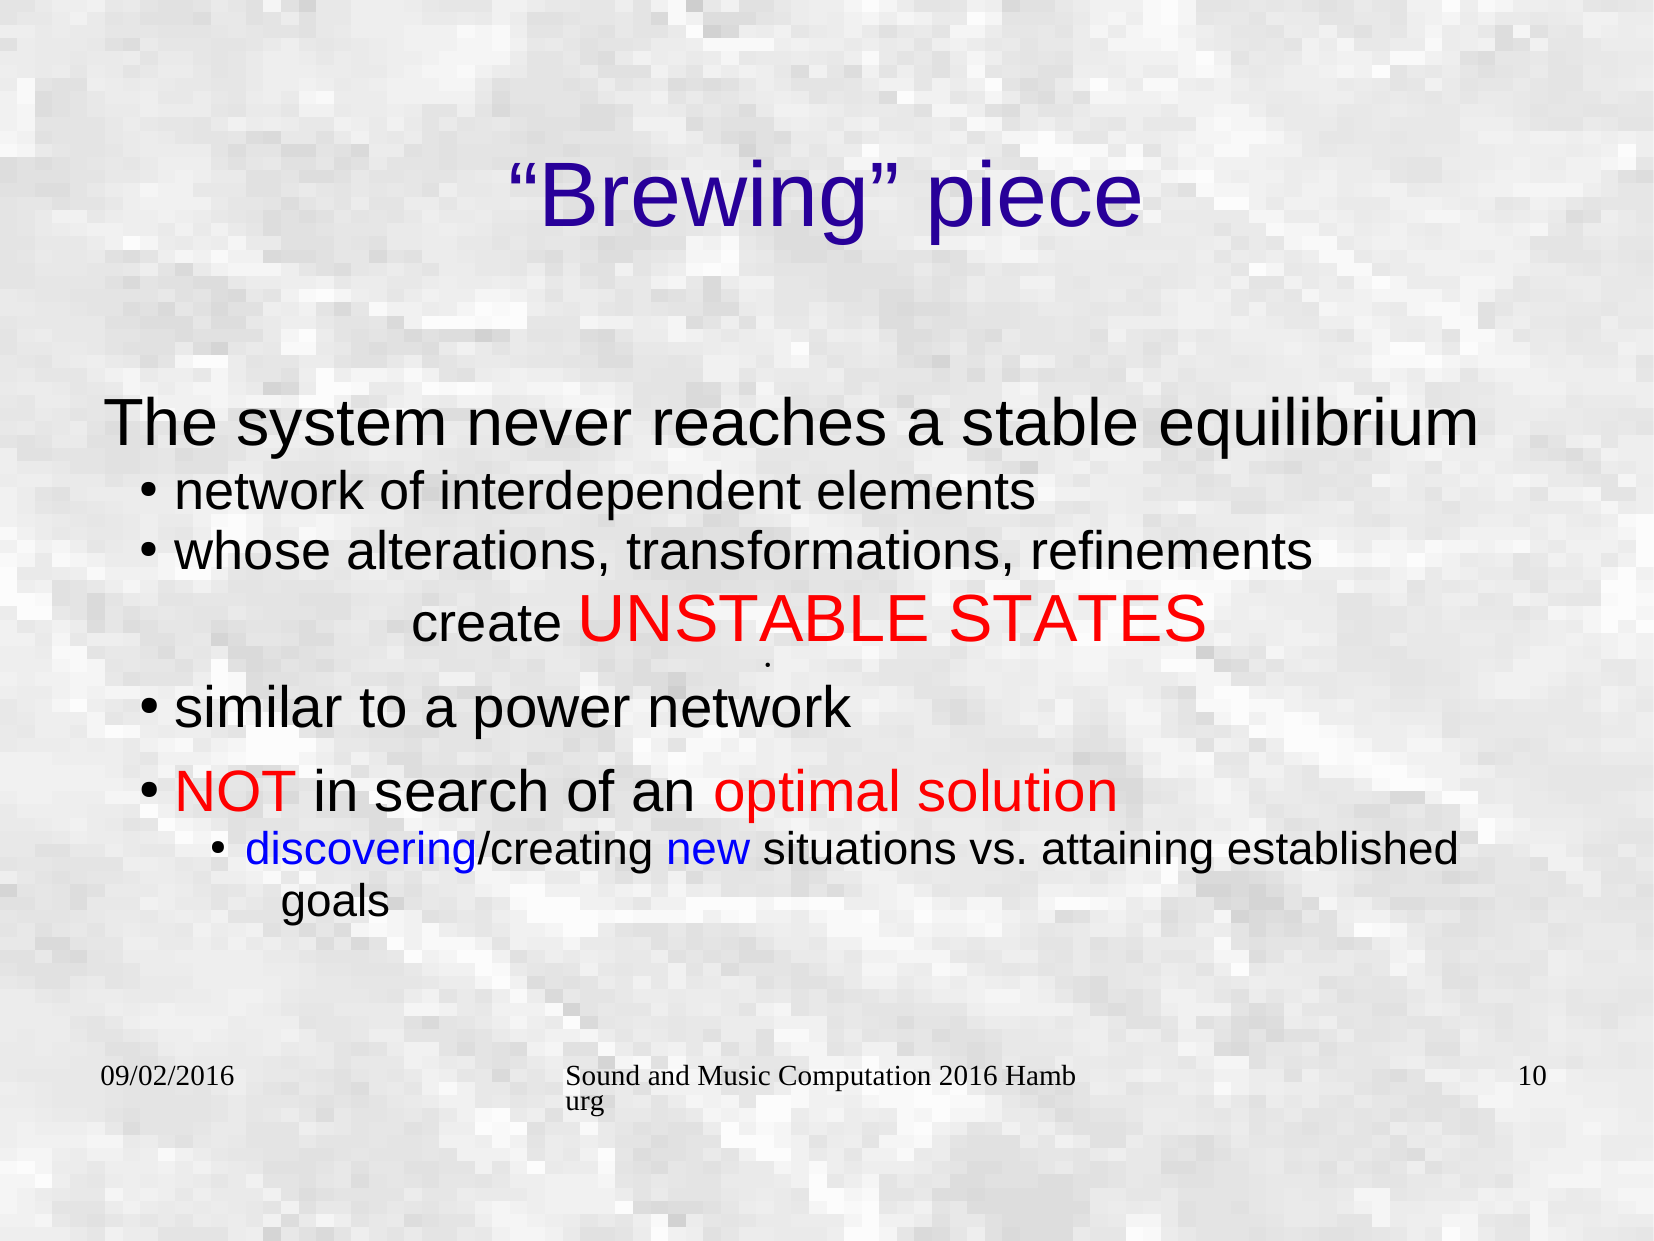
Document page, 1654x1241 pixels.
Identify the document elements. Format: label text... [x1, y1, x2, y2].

subtitle The system never reaches a stable equilibrium network of interdependent elements whose alterations, transformations, refinements create UNSTABLE STATES similar to a power network NOT in search of an optimal solution discovering/creating new situations vs. attaining established goals [103, 346, 1497, 1017]
picture [0, 0, 1654, 1241]
title “Brewing” piece [118, 98, 1536, 291]
